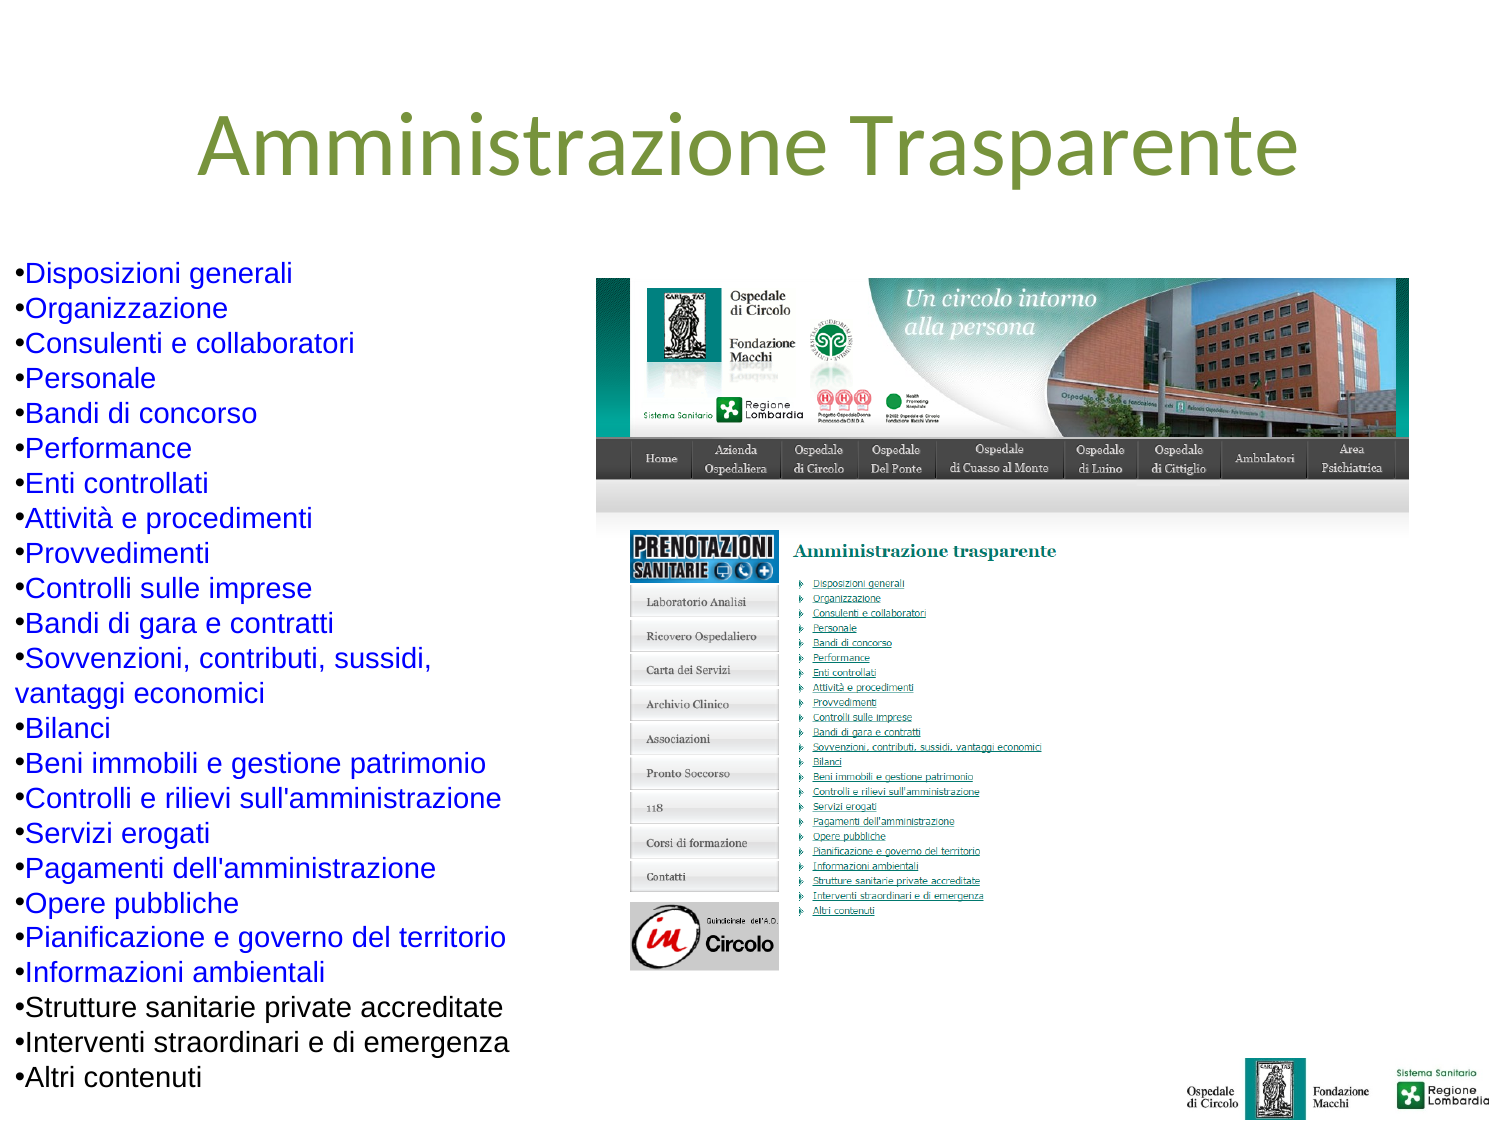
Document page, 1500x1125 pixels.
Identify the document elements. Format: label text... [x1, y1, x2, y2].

picture [1187, 1058, 1489, 1120]
text_box Disposizioni generali Organizzazione Consulenti e collaboratori Personale Bandi di concorso Performance Enti controllati Attività e procedimenti Provvedimenti Controlli sulle imprese Bandi di gara e contratti Sovvenzioni, contributi, sussidi, vantaggi economici Bilanci Beni immobili e gestione patrimonio Controlli e rilievi sull'amministrazione Servizi erogati Pagamenti dell'amministrazione Opere pubbliche Pianificazione e governo del territorio Informazioni ambientali Strutture sanitarie private accreditate Interventi straordinari e di emergenza Altri contenuti [0, 0, 1454, 1125]
picture [596, 278, 1409, 974]
